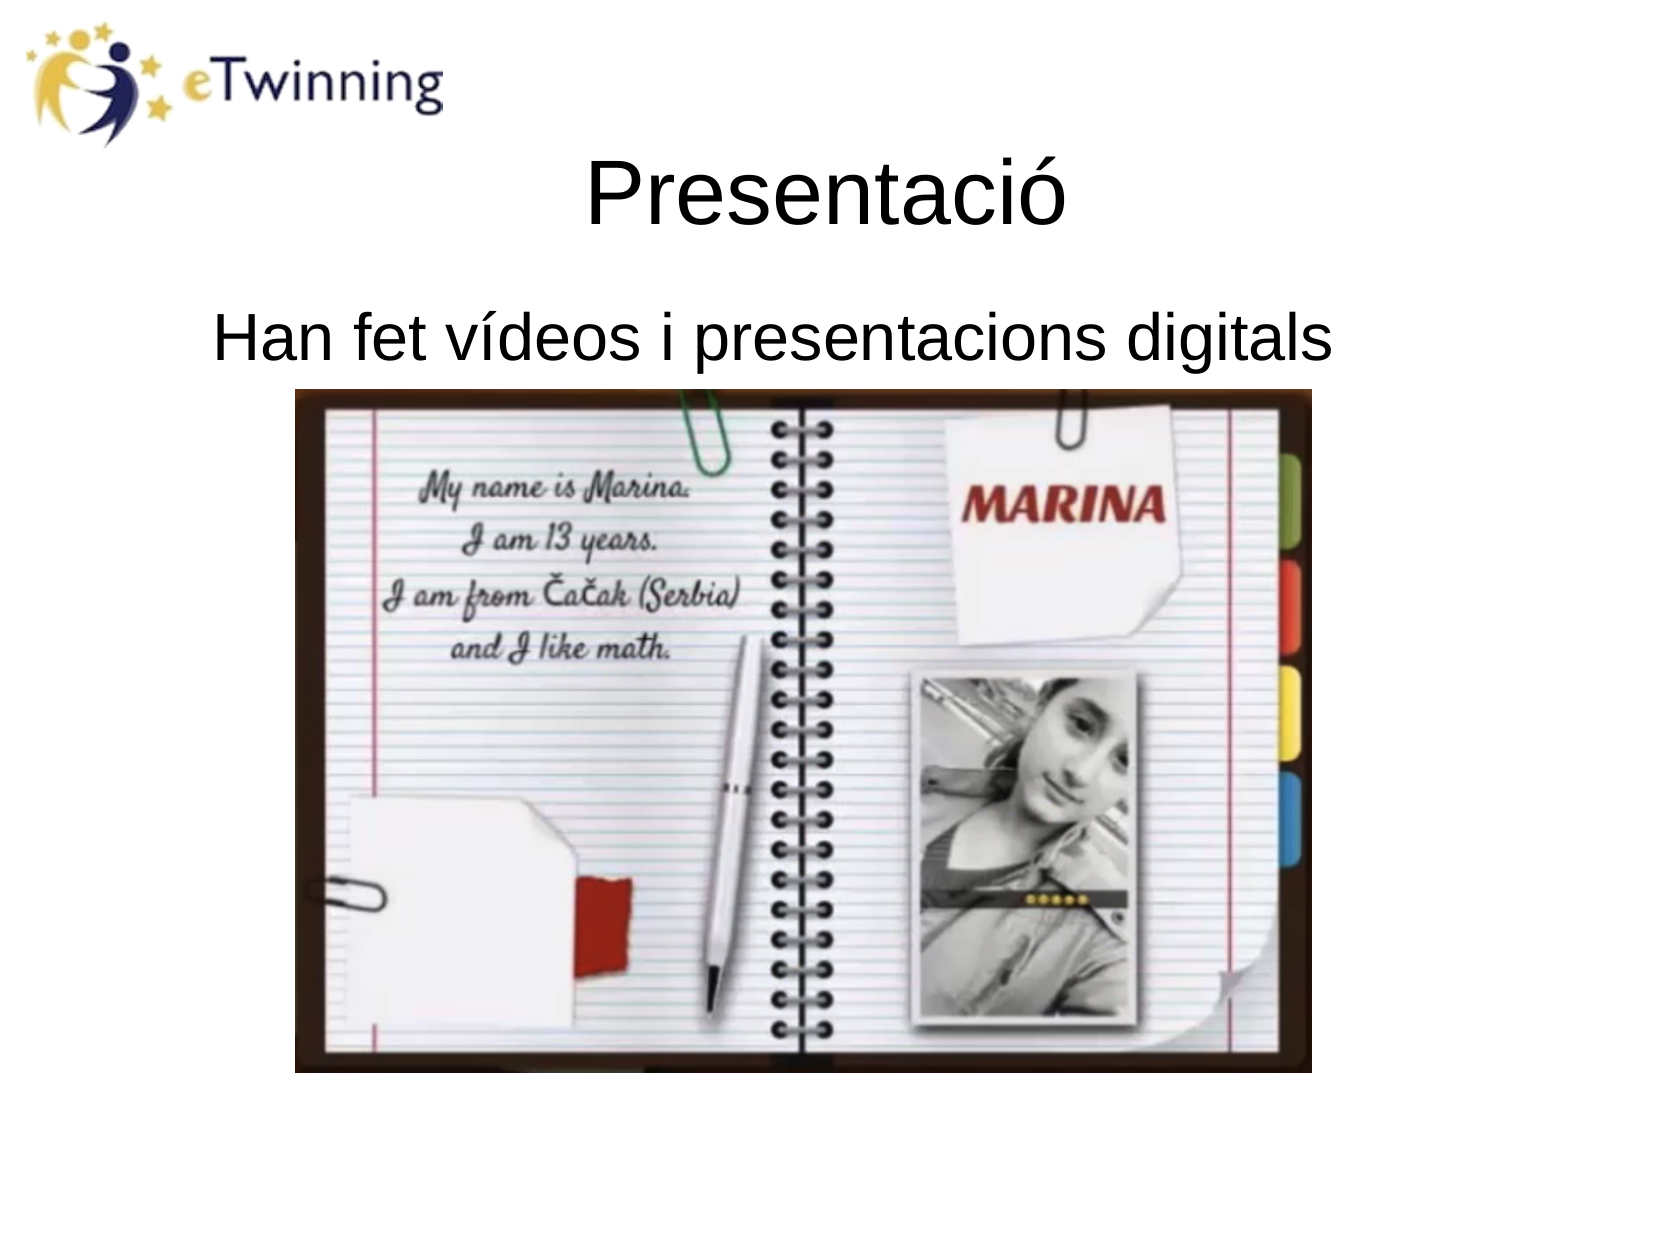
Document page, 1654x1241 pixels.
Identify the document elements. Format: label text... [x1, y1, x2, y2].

subtitle Han fet vídeos i presentacions digitals [212, 281, 1453, 357]
picture [26, 20, 443, 148]
picture [295, 389, 1312, 1073]
title Presentació [82, 136, 1571, 249]
